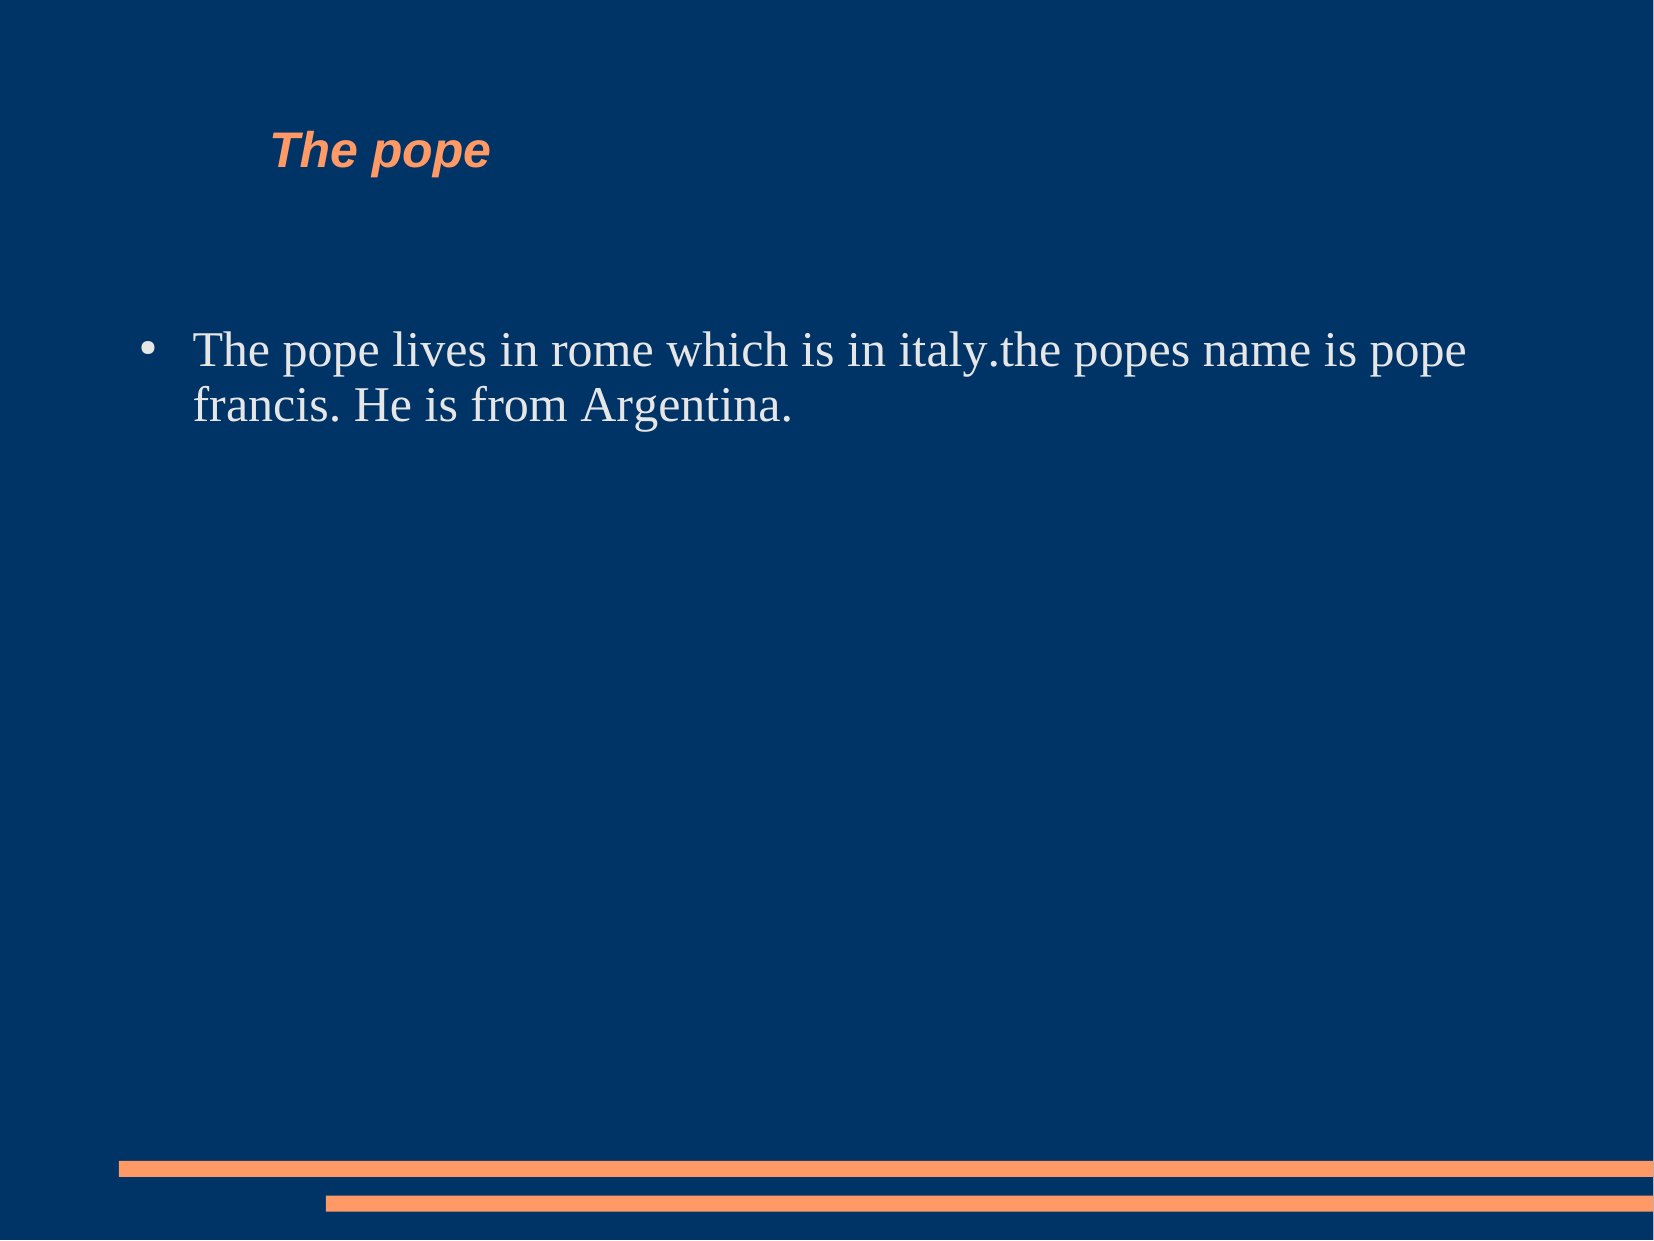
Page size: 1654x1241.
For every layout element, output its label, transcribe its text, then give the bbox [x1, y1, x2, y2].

list The pope lives in rome which is in italy.the popes name is pope francis. He is from Argentina. [121, 322, 1561, 1132]
title The pope [121, 46, 1534, 254]
